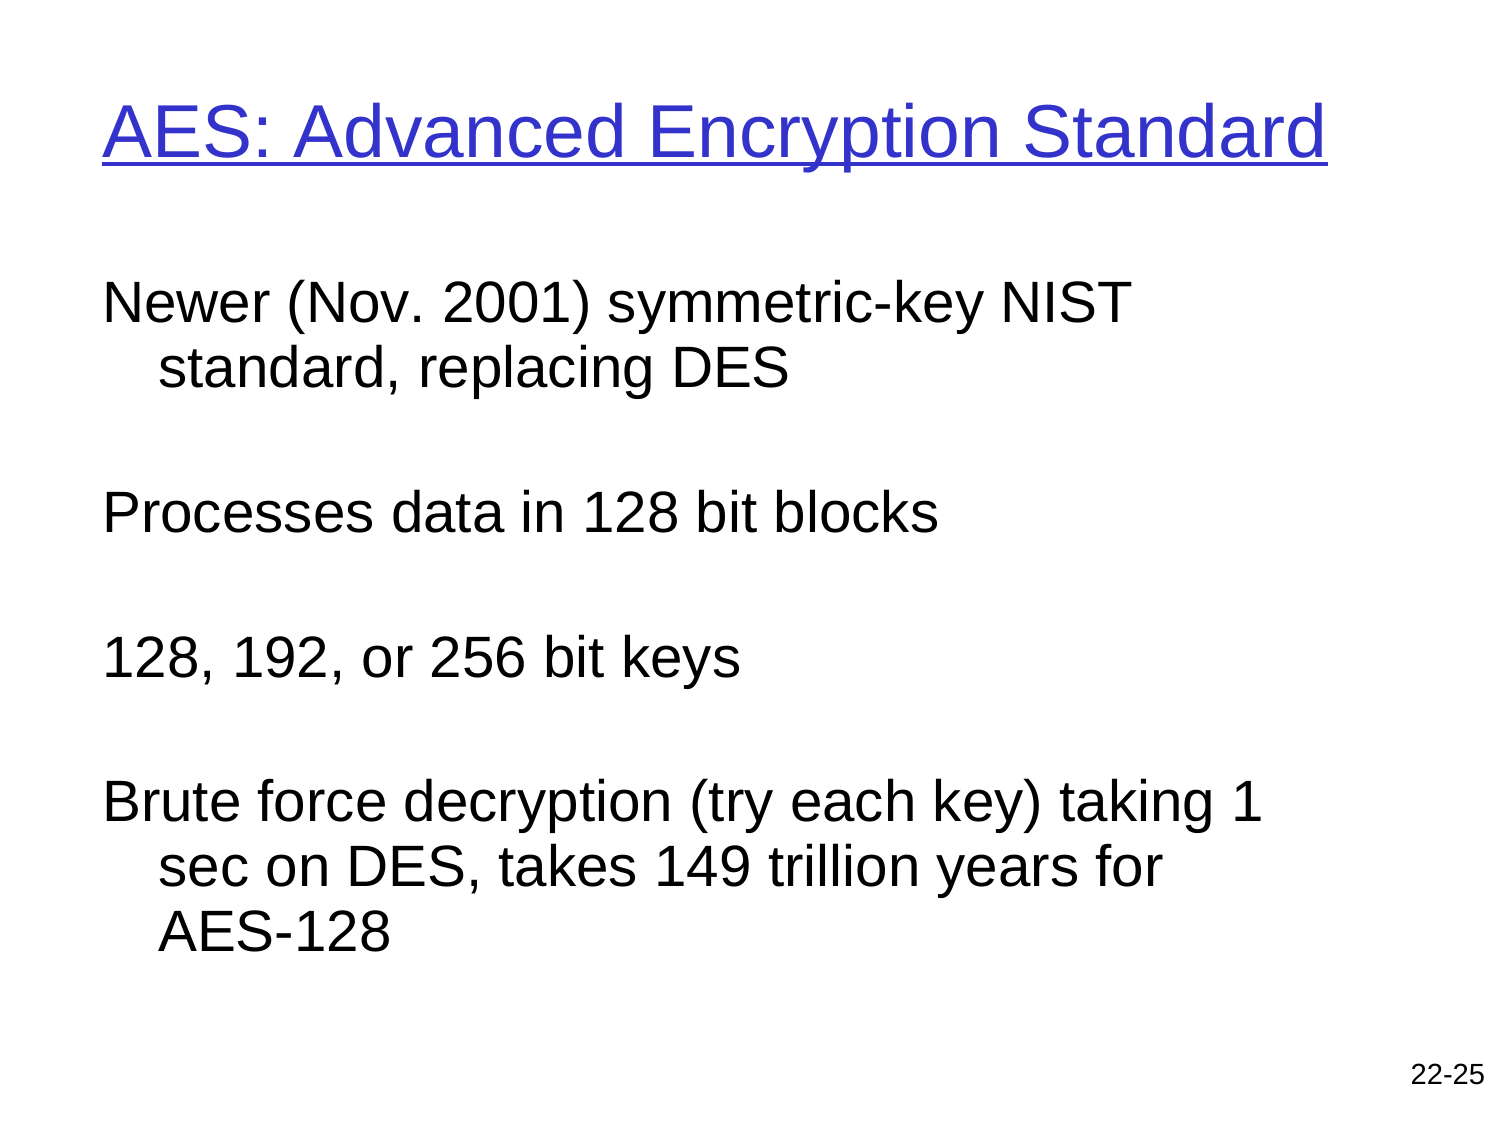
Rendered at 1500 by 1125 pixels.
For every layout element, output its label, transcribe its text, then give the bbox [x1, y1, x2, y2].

title AES: Advanced Encryption Standard [87, 37, 1434, 225]
list Newer (Nov. 2001) symmetric-key NIST standard, replacing DES Processes data in 128 bit blocks 128, 192, or 256 bit keys Brute force decryption (try each key) taking 1 sec on DES, takes 149 trillion years for AES-128 [87, 262, 1363, 1026]
